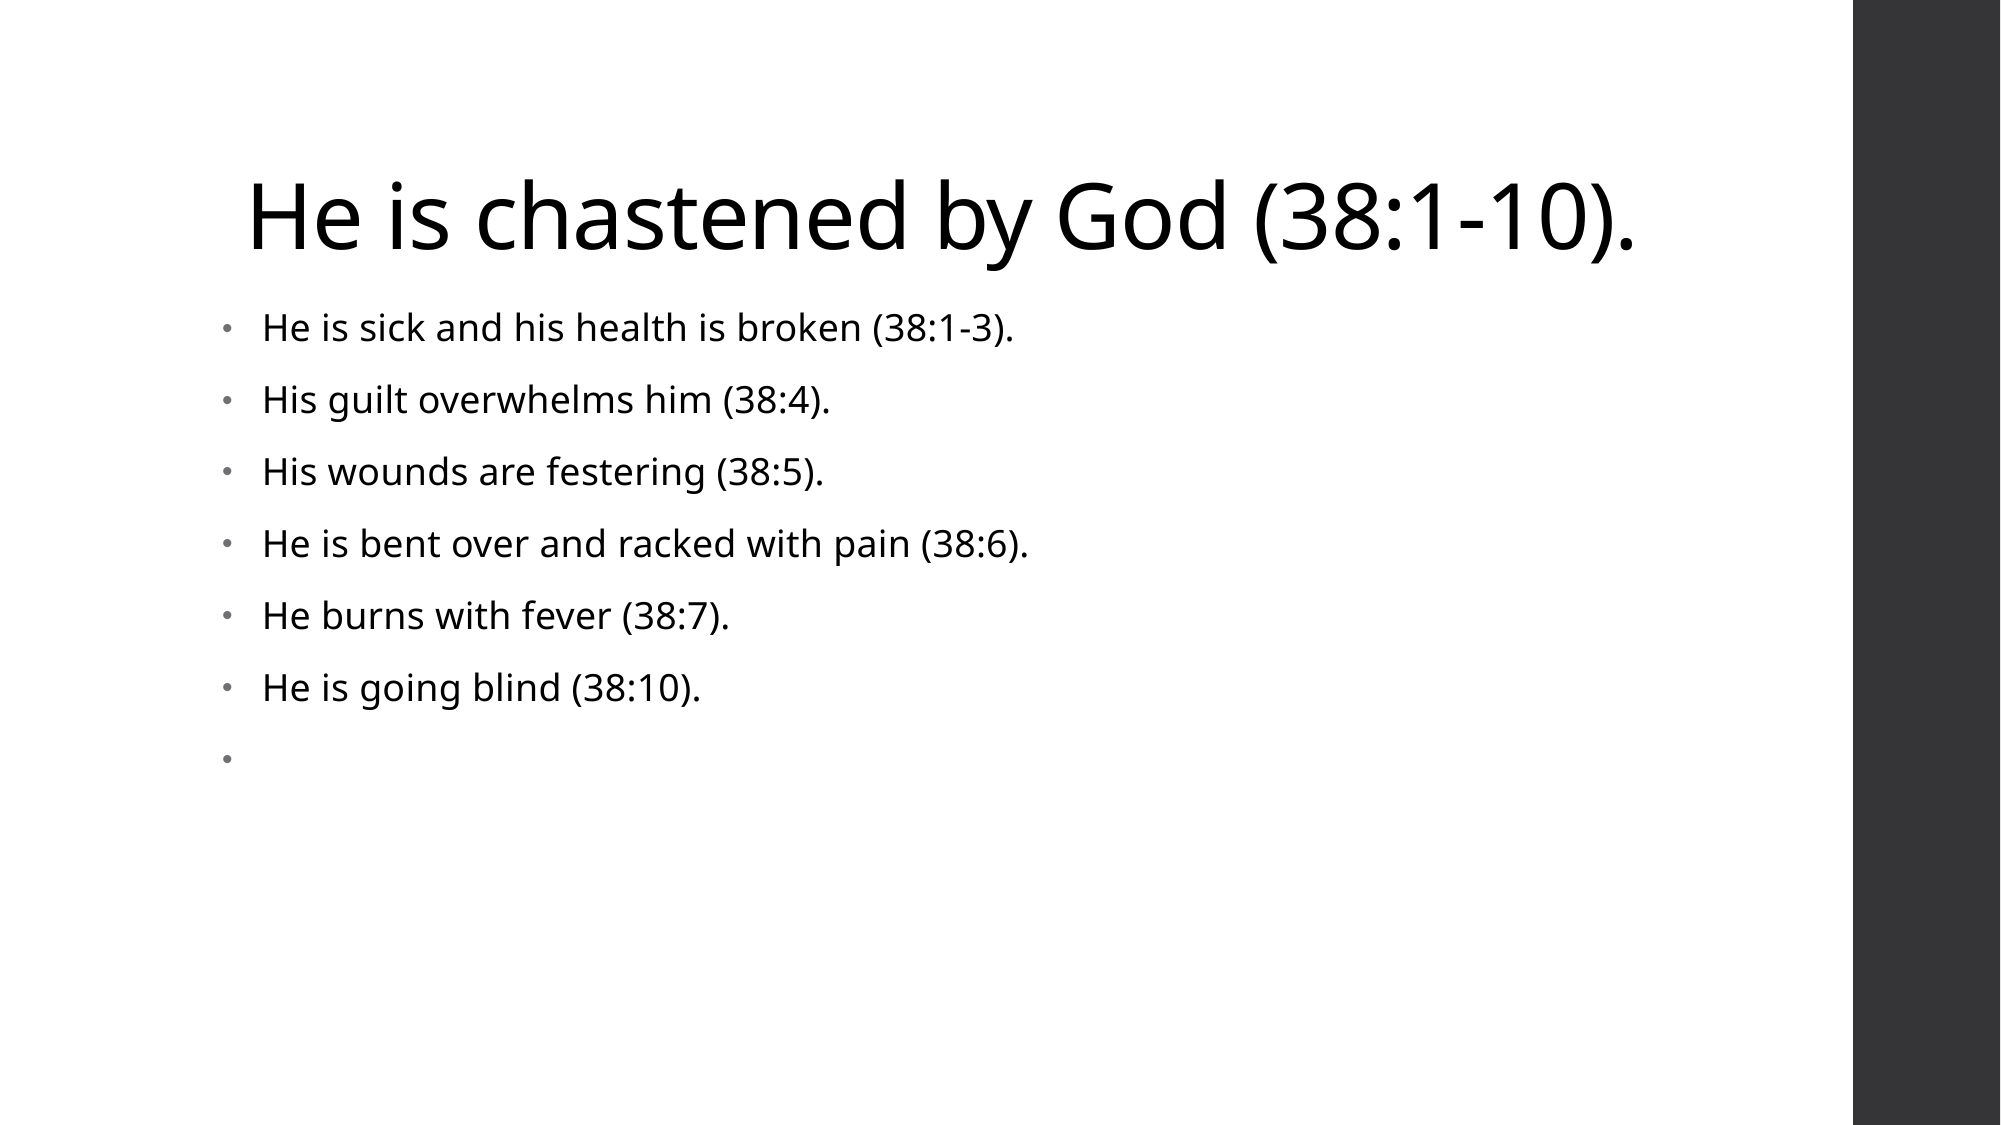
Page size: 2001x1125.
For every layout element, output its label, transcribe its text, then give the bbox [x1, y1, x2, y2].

title He is chastened by God (38:1-10). [206, 60, 1797, 278]
list He is sick and his health is broken (38:1-3). His guilt overwhelms him (38:4). His wounds are festering (38:5). He is bent over and racked with pain (38:6). He burns with fever (38:7). He is going blind (38:10). [206, 299, 1617, 1014]
